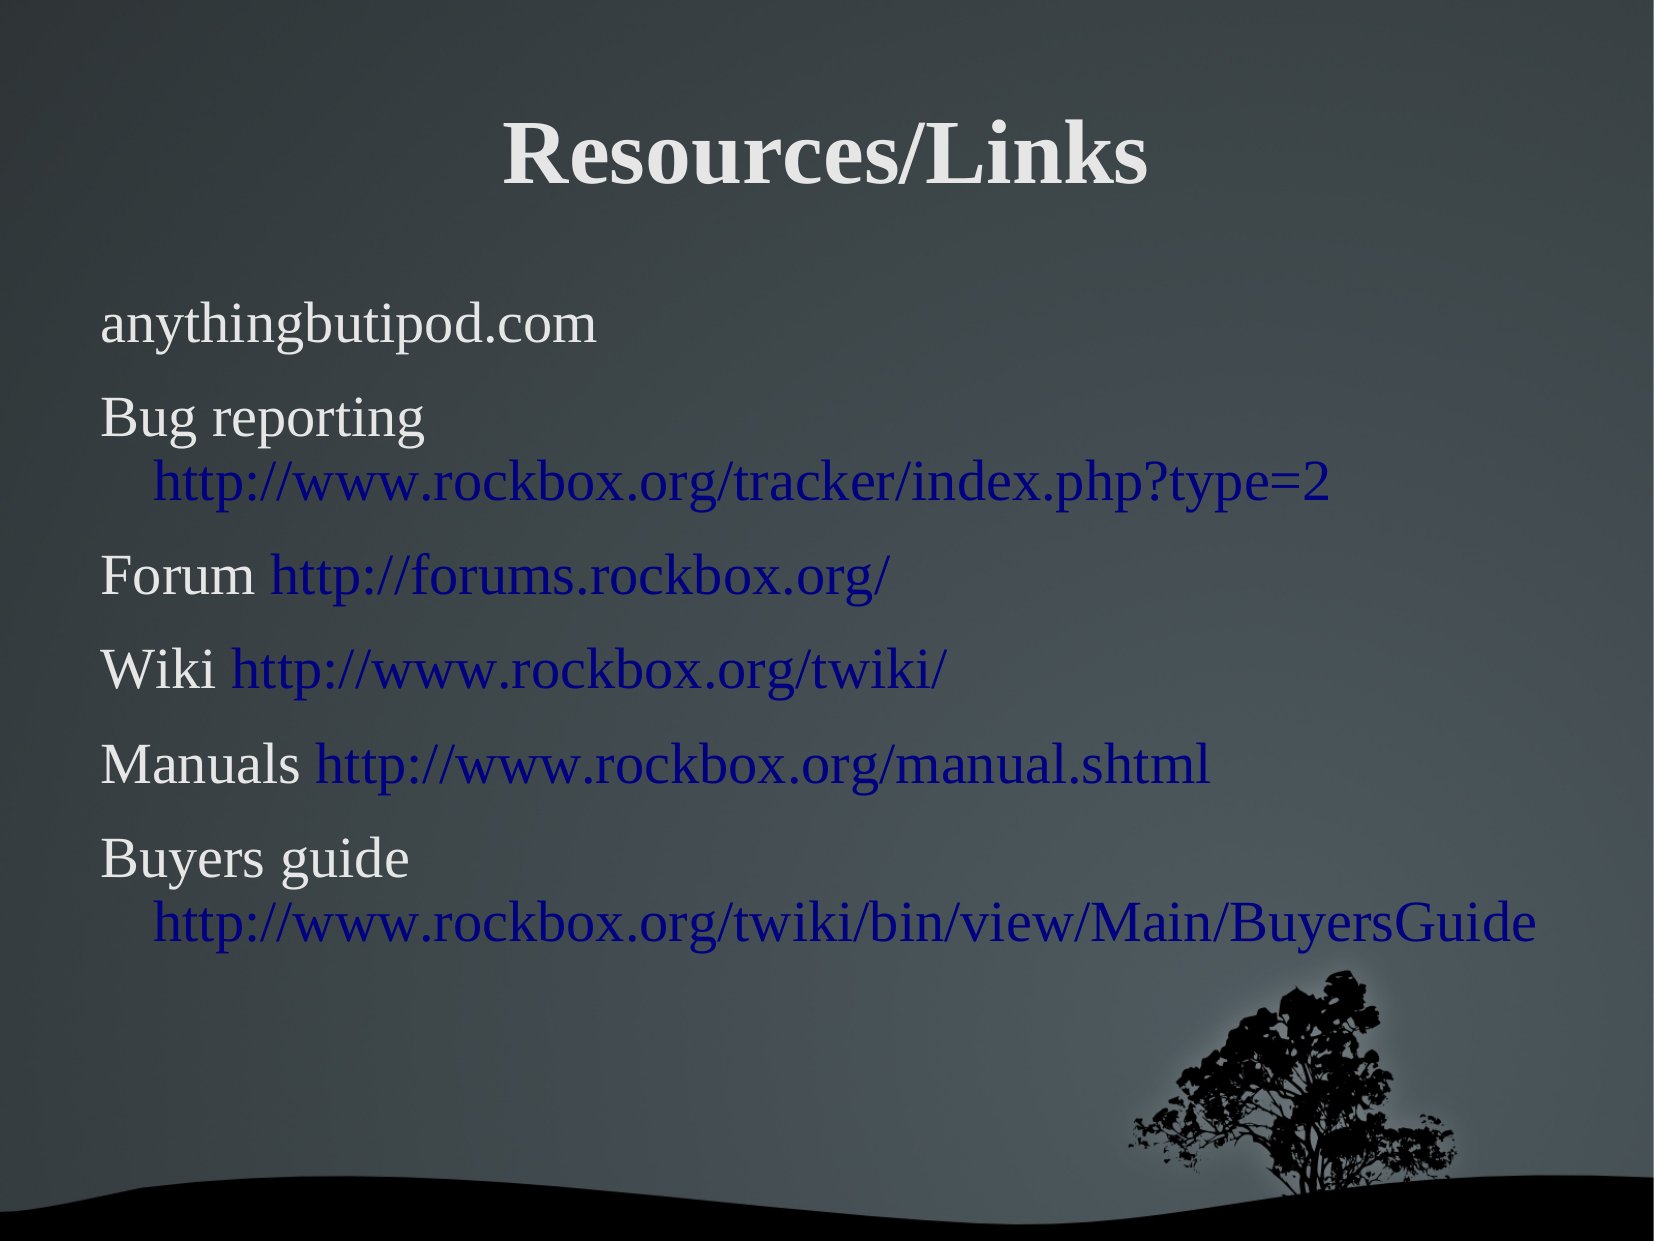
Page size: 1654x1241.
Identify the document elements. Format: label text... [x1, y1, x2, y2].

title Resources/Links [82, 56, 1571, 250]
picture [0, 0, 1654, 1241]
list anythingbutipod.com Bug reporting http://www.rockbox.org/tracker/index.php?type=2 Forum http://forums.rockbox.org/ Wiki http://www.rockbox.org/twiki/ Manuals http://www.rockbox.org/manual.shtml Buyers guide http://www.rockbox.org/twiki/bin/view/Main/BuyersGuide [82, 290, 1571, 1094]
